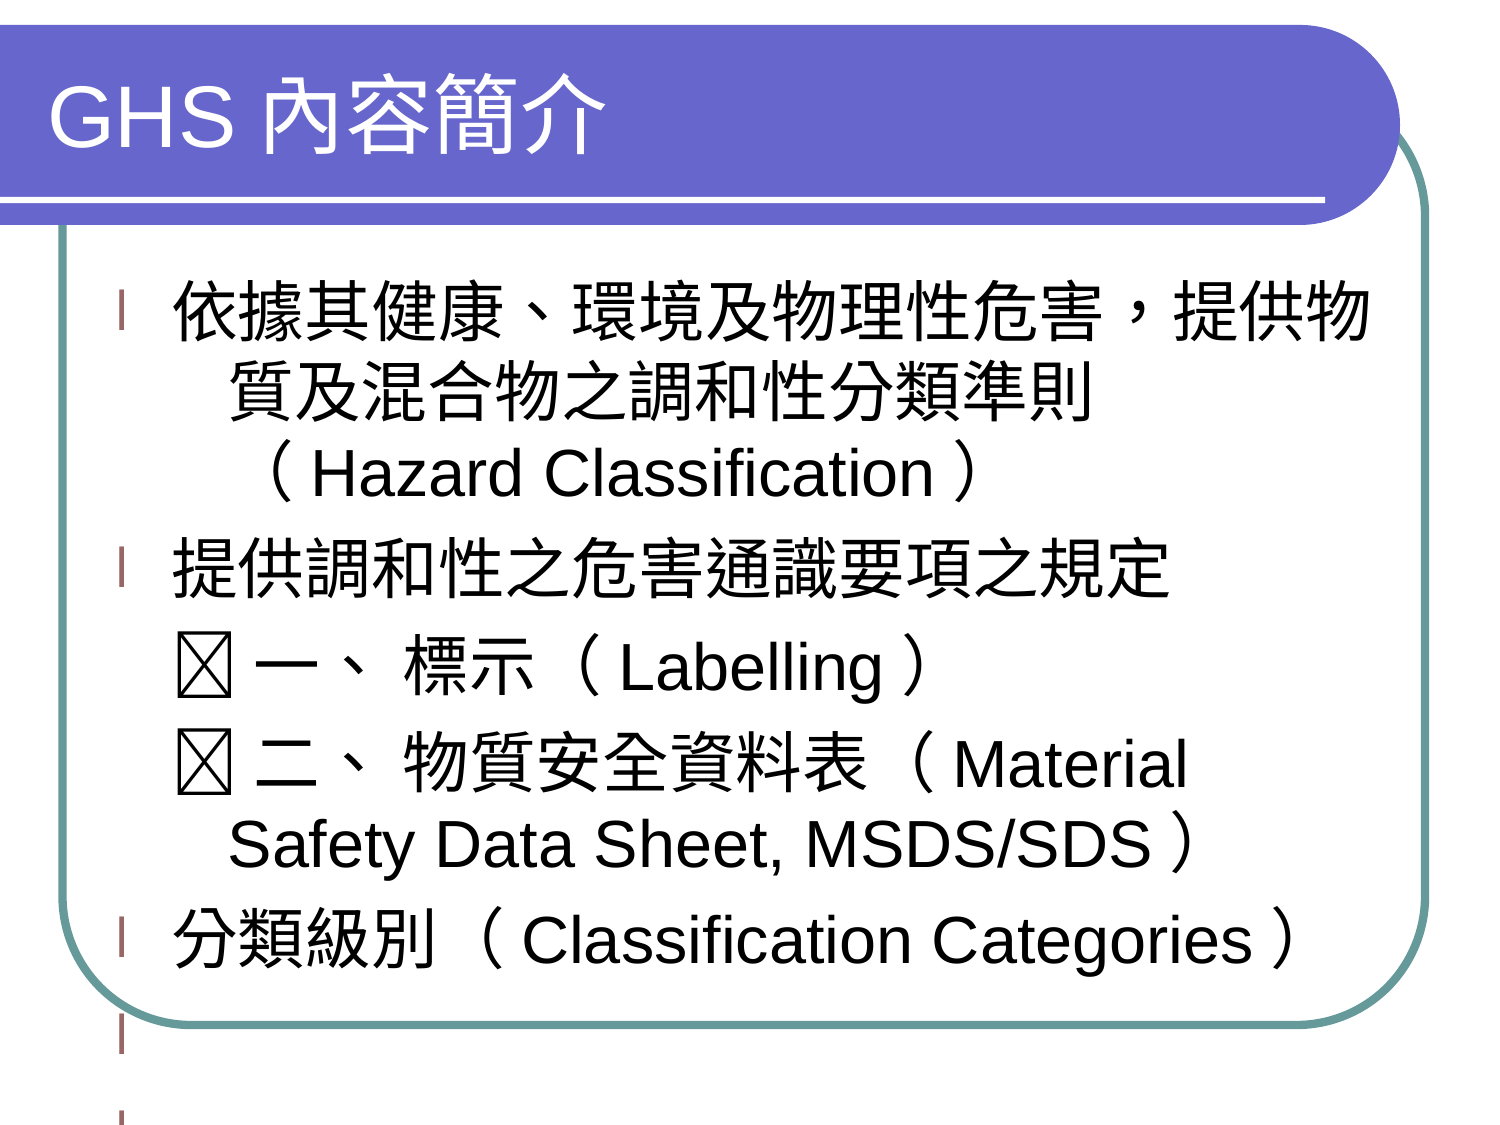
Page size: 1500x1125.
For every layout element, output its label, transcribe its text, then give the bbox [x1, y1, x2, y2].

list 依據其健康、環境及物理性危害，提供物質及混合物之調和性分類準則（Hazard Classification） 提供調和性之危害通識要項之規定 􀂎一、 標示（Labelling） 􀂎二、 物質安全資料表（Material Safety Data Sheet, MSDS/SDS） 分類級別（Classification Categories） [99, 262, 1400, 988]
title GHS內容簡介 [32, 37, 1347, 188]
